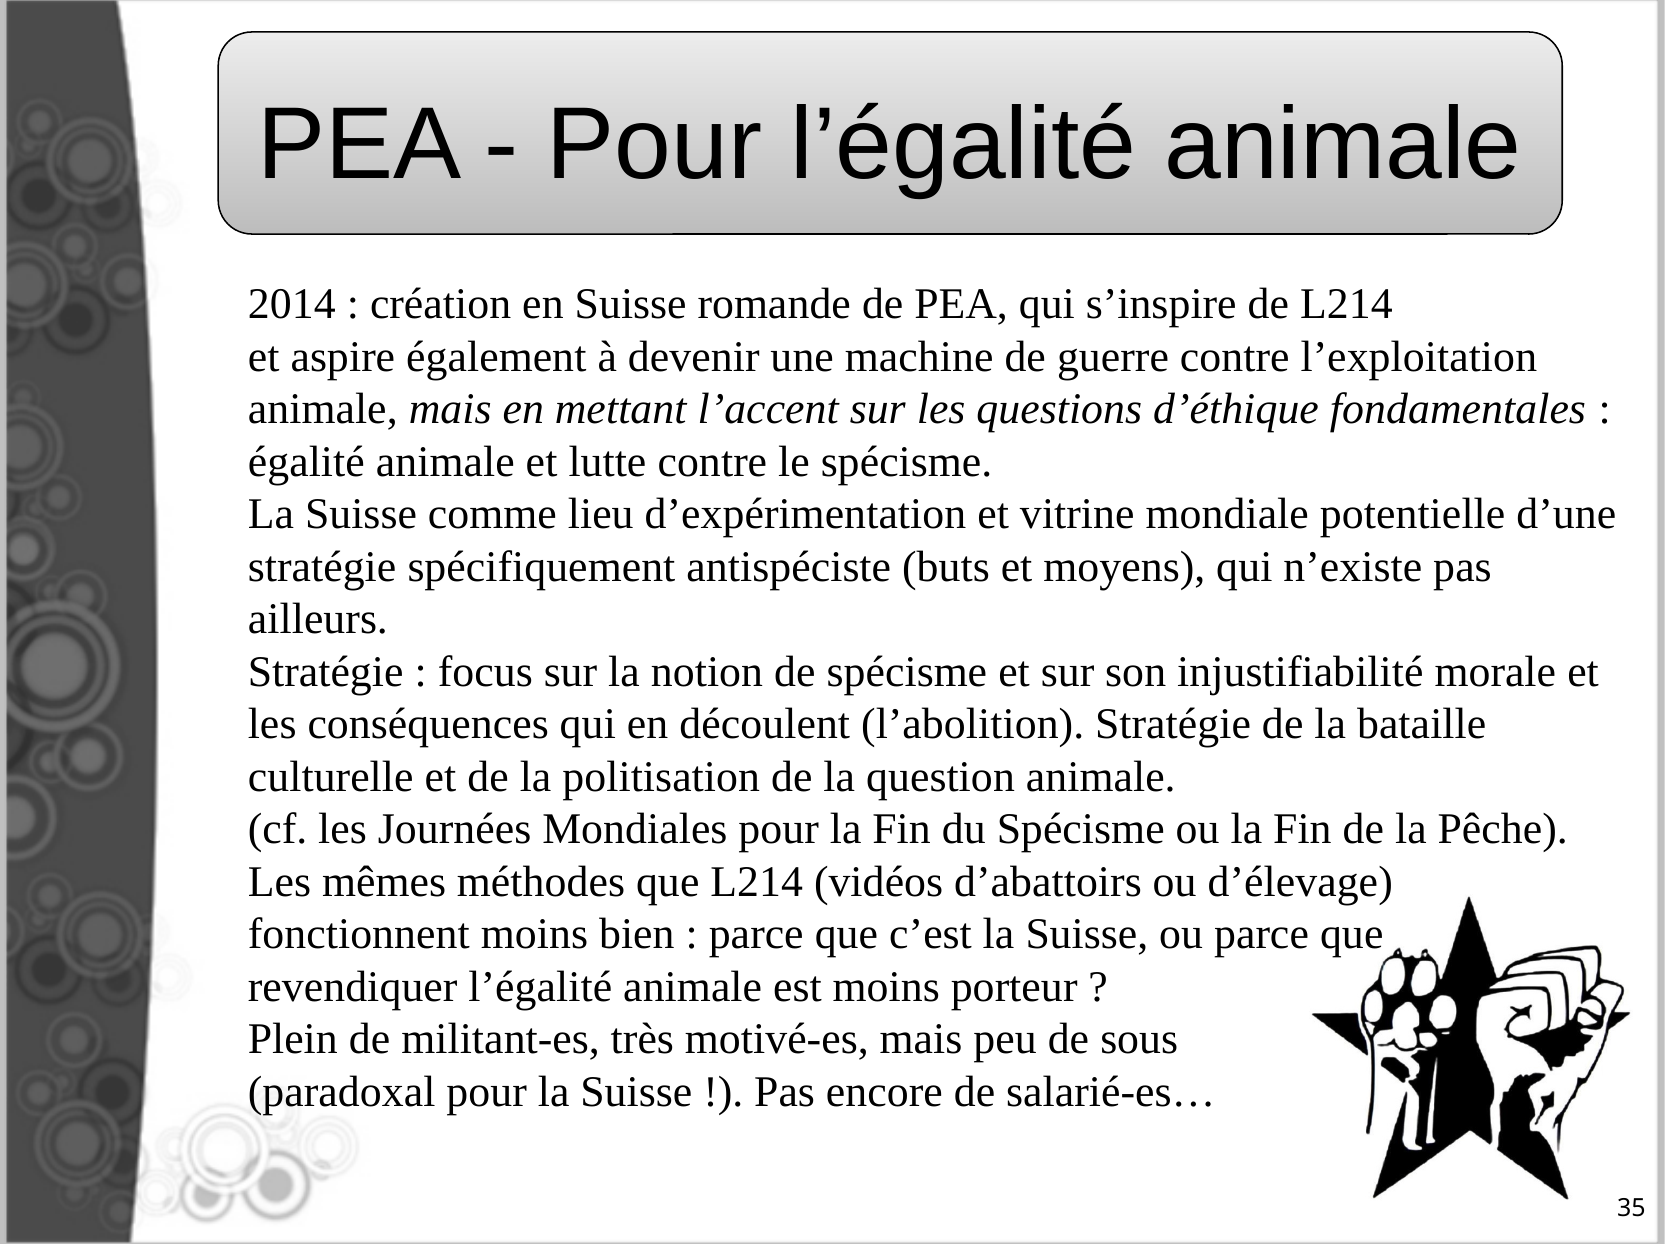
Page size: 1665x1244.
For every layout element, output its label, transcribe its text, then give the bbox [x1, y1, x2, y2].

text_box PEA - Pour l’égalité animale [242, 68, 1539, 207]
picture [3, 0, 1662, 1244]
text_box [218, 31, 1563, 235]
text_box 2014 : création en Suisse romande de PEA, qui s’inspire de L214 et aspire également à devenir une machine de guerre contre l’exploitation animale, mais en mettant l’accent sur les questions d’éthique fondamentales : égalité animale et lutte contre le spécisme. La Suisse comme lieu d’expérimentation et vitrine mondiale potentielle d’une stratégie spécifiquement antispéciste (buts et moyens), qui n’existe pas ailleurs. Stratégie : focus sur la notion de spécisme et sur son injustifiabilité morale et les conséquences qui en découlent (l’abolition). Stratégie de la bataille culturelle et de la politisation de la question animale. (cf. les Journées Mondiales pour la Fin du Spécisme ou la Fin de la Pêche). Les mêmes méthodes que L214 (vidéos d’abattoirs ou d’élevage) fonctionnent moins bien : parce que c’est la Suisse, ou parce que revendiquer l’égalité animale est moins porteur ? Plein de militant-es, très motivé-es, mais peu de sous (paradoxal pour la Suisse !). Pas encore de salarié-es… [239, 266, 1628, 1124]
slide_number <numéro> [1602, 1183, 1665, 1229]
